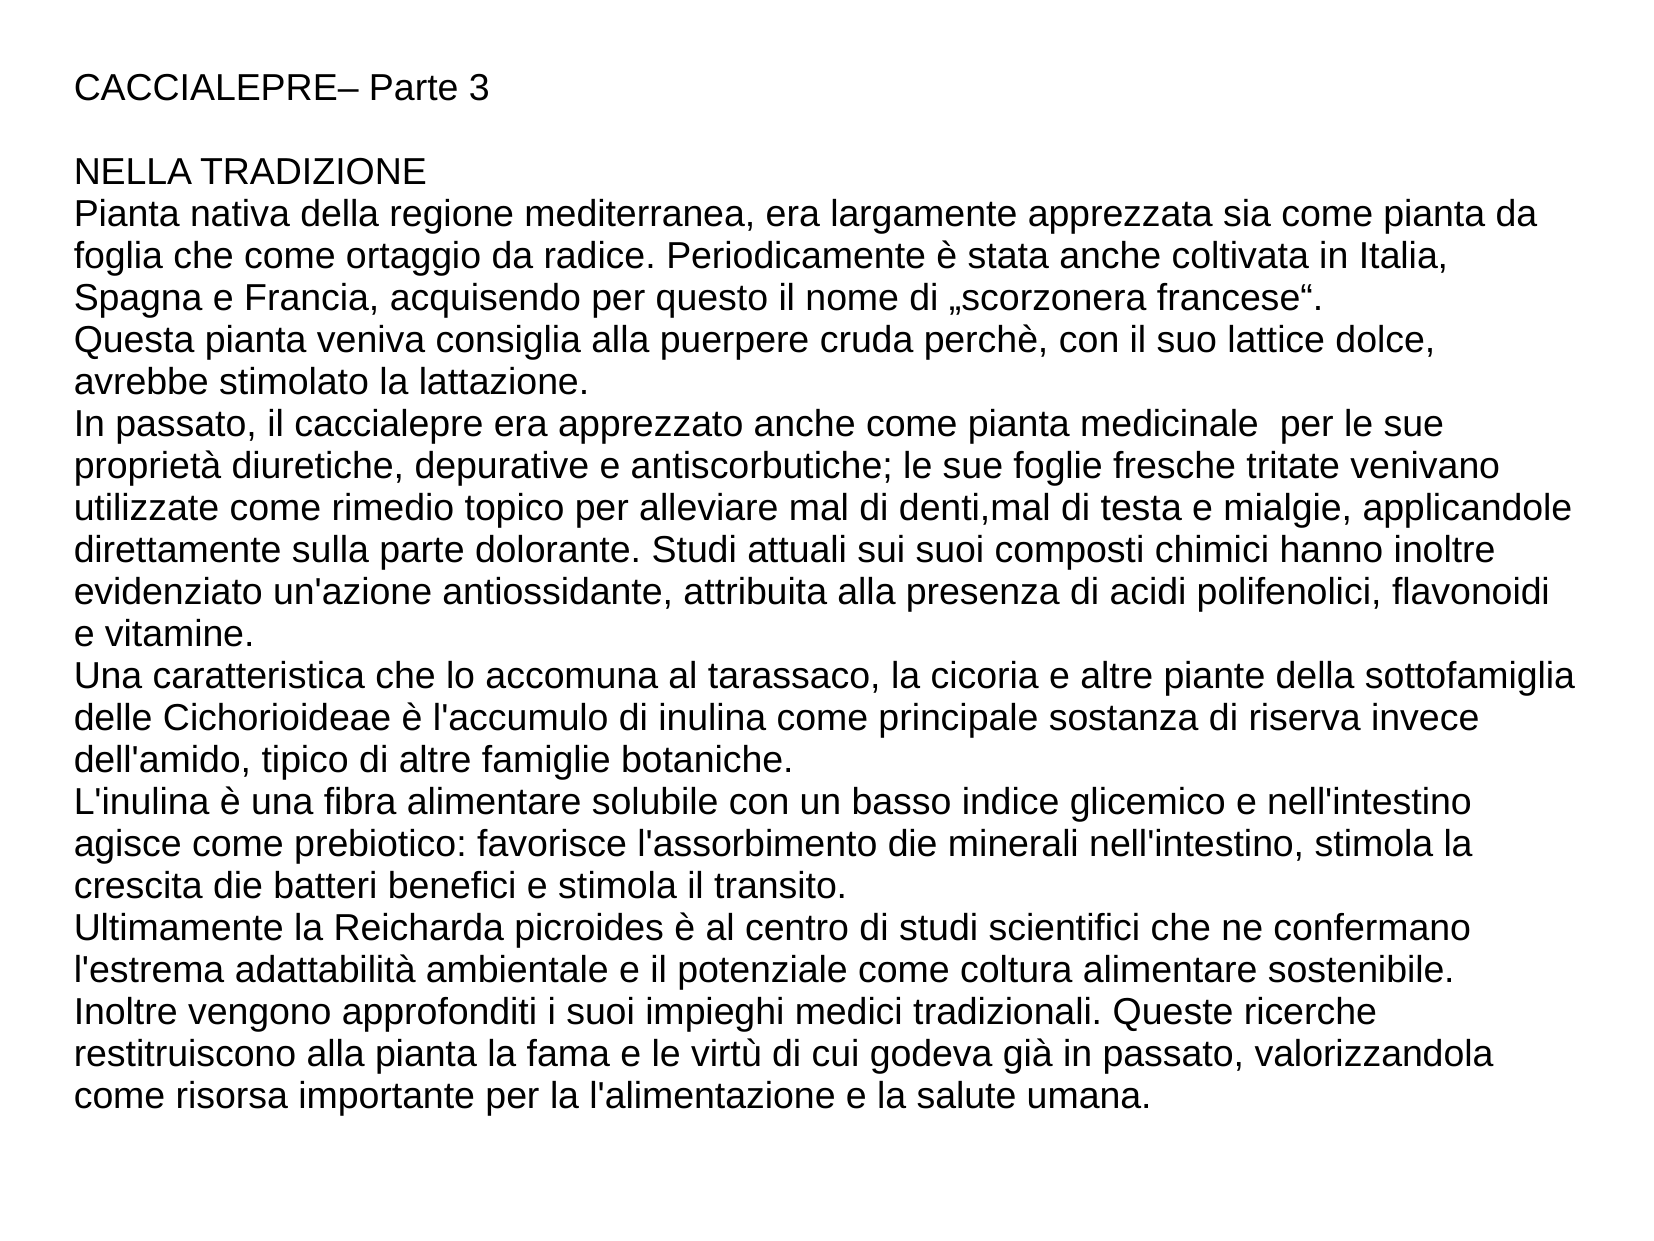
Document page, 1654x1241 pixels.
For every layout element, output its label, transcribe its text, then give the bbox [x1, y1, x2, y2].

text_box CACCIALEPRE– Parte 3 NELLA TRADIZIONE Pianta nativa della regione mediterranea, era largamente apprezzata sia come pianta da foglia che come ortaggio da radice. Periodicamente è stata anche coltivata in Italia, Spagna e Francia, acquisendo per questo il nome di „scorzonera francese“. Questa pianta veniva consiglia alla puerpere cruda perchè, con il suo lattice dolce, avrebbe stimolato la lattazione. In passato, il caccialepre era apprezzato anche come pianta medicinale per le sue proprietà diuretiche, depurative e antiscorbutiche; le sue foglie fresche tritate venivano utilizzate come rimedio topico per alleviare mal di denti,mal di testa e mialgie, applicandole direttamente sulla parte dolorante. Studi attuali sui suoi composti chimici hanno inoltre evidenziato un'azione antiossidante, attribuita alla presenza di acidi polifenolici, flavonoidi e vitamine. Una caratteristica che lo accomuna al tarassaco, la cicoria e altre piante della sottofamiglia delle Cichorioideae è l'accumulo di inulina come principale sostanza di riserva invece dell'amido, tipico di altre famiglie botaniche. L'inulina è una fibra alimentare solubile con un basso indice glicemico e nell'intestino agisce come prebiotico: favorisce l'assorbimento die minerali nell'intestino, stimola la crescita die batteri benefici e stimola il transito. Ultimamente la Reicharda picroides è al centro di studi scientifici che ne confermano l'estrema adattabilità ambientale e il potenziale come coltura alimentare sostenibile. Inoltre vengono approfonditi i suoi impieghi medici tradizionali. Queste ricerche restitruiscono alla pianta la fama e le virtù di cui godeva già in passato, valorizzandola come risorsa importante per la l'alimentazione e la salute umana. [59, 59, 1595, 1241]
